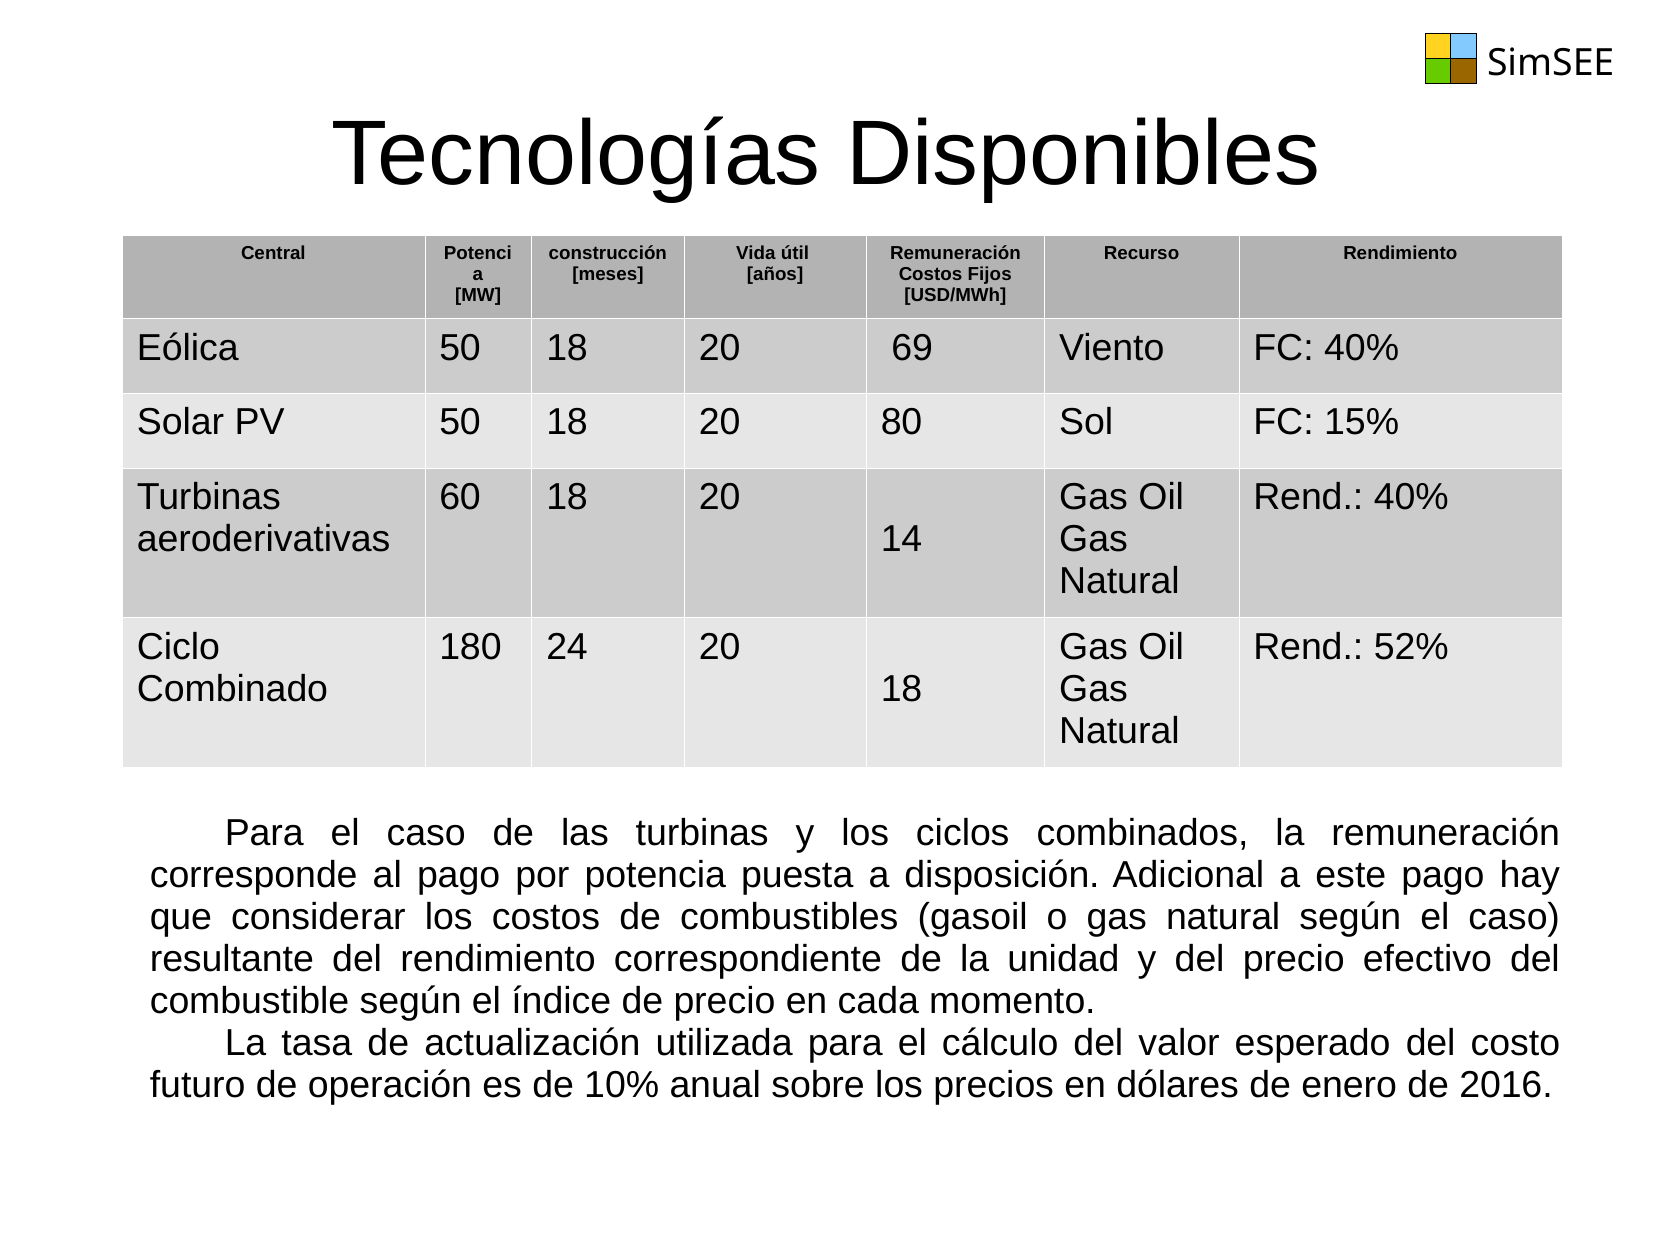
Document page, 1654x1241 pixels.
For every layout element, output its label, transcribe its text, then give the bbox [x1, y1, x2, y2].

table_header Potencia [MW] [426, 236, 531, 318]
table_cell 18 [867, 618, 1044, 767]
table_cell Turbinas aeroderivativas [123, 469, 425, 617]
table_cell 18 [532, 469, 684, 617]
table_cell FC: 15% [1240, 394, 1562, 468]
table_cell FC: 40% [1240, 319, 1562, 393]
table_cell 80 [867, 394, 1044, 468]
table_cell 69 [867, 319, 1044, 393]
table_cell Rend.: 40% [1240, 469, 1562, 617]
table_cell 24 [532, 618, 684, 767]
table_cell Gas Oil Gas Natural [1045, 618, 1239, 767]
table_header Recurso [1045, 236, 1239, 318]
table_header Central [123, 236, 425, 318]
table_header construcción [meses] [532, 236, 684, 318]
table_cell 20 [685, 618, 866, 767]
title Tecnologías Disponibles [82, 49, 1571, 257]
table_cell 18 [532, 394, 684, 468]
table_cell 50 [426, 319, 531, 393]
table_cell 14 [867, 469, 1044, 617]
table_cell 20 [685, 394, 866, 468]
table_cell Sol [1045, 394, 1239, 468]
table_header Rendimiento [1240, 236, 1562, 318]
table_cell Rend.: 52% [1240, 618, 1562, 767]
table_header Vida útil [años] [685, 236, 866, 318]
table_cell 60 [426, 469, 531, 617]
table_cell 20 [685, 319, 866, 393]
text_box Para el caso de las turbinas y los ciclos combinados, la remuneración corresponde al pago por potencia puesta a disposición. Adicional a este pago hay que considerar los costos de combustibles (gasoil o gas natural según el caso) resultante del rendimiento correspondiente de la unidad y del precio efectivo del combustible según el índice de precio en cada momento. La tasa de actualización utilizada para el cálculo del valor esperado del costo futuro de operación es de 10% anual sobre los precios en dólares de enero de 2016. [135, 804, 1576, 1156]
table_cell 20 [685, 469, 866, 617]
table_cell Solar PV [123, 394, 425, 468]
table_cell 180 [426, 618, 531, 767]
table_cell Ciclo Combinado [123, 618, 425, 767]
table_cell Viento [1045, 319, 1239, 393]
table_cell 50 [426, 394, 531, 468]
table_cell Gas Oil Gas Natural [1045, 469, 1239, 617]
table_cell Eólica [123, 319, 425, 393]
table_header Remuneración Costos Fijos [USD/MWh] [867, 236, 1044, 318]
table_cell 18 [532, 319, 684, 393]
